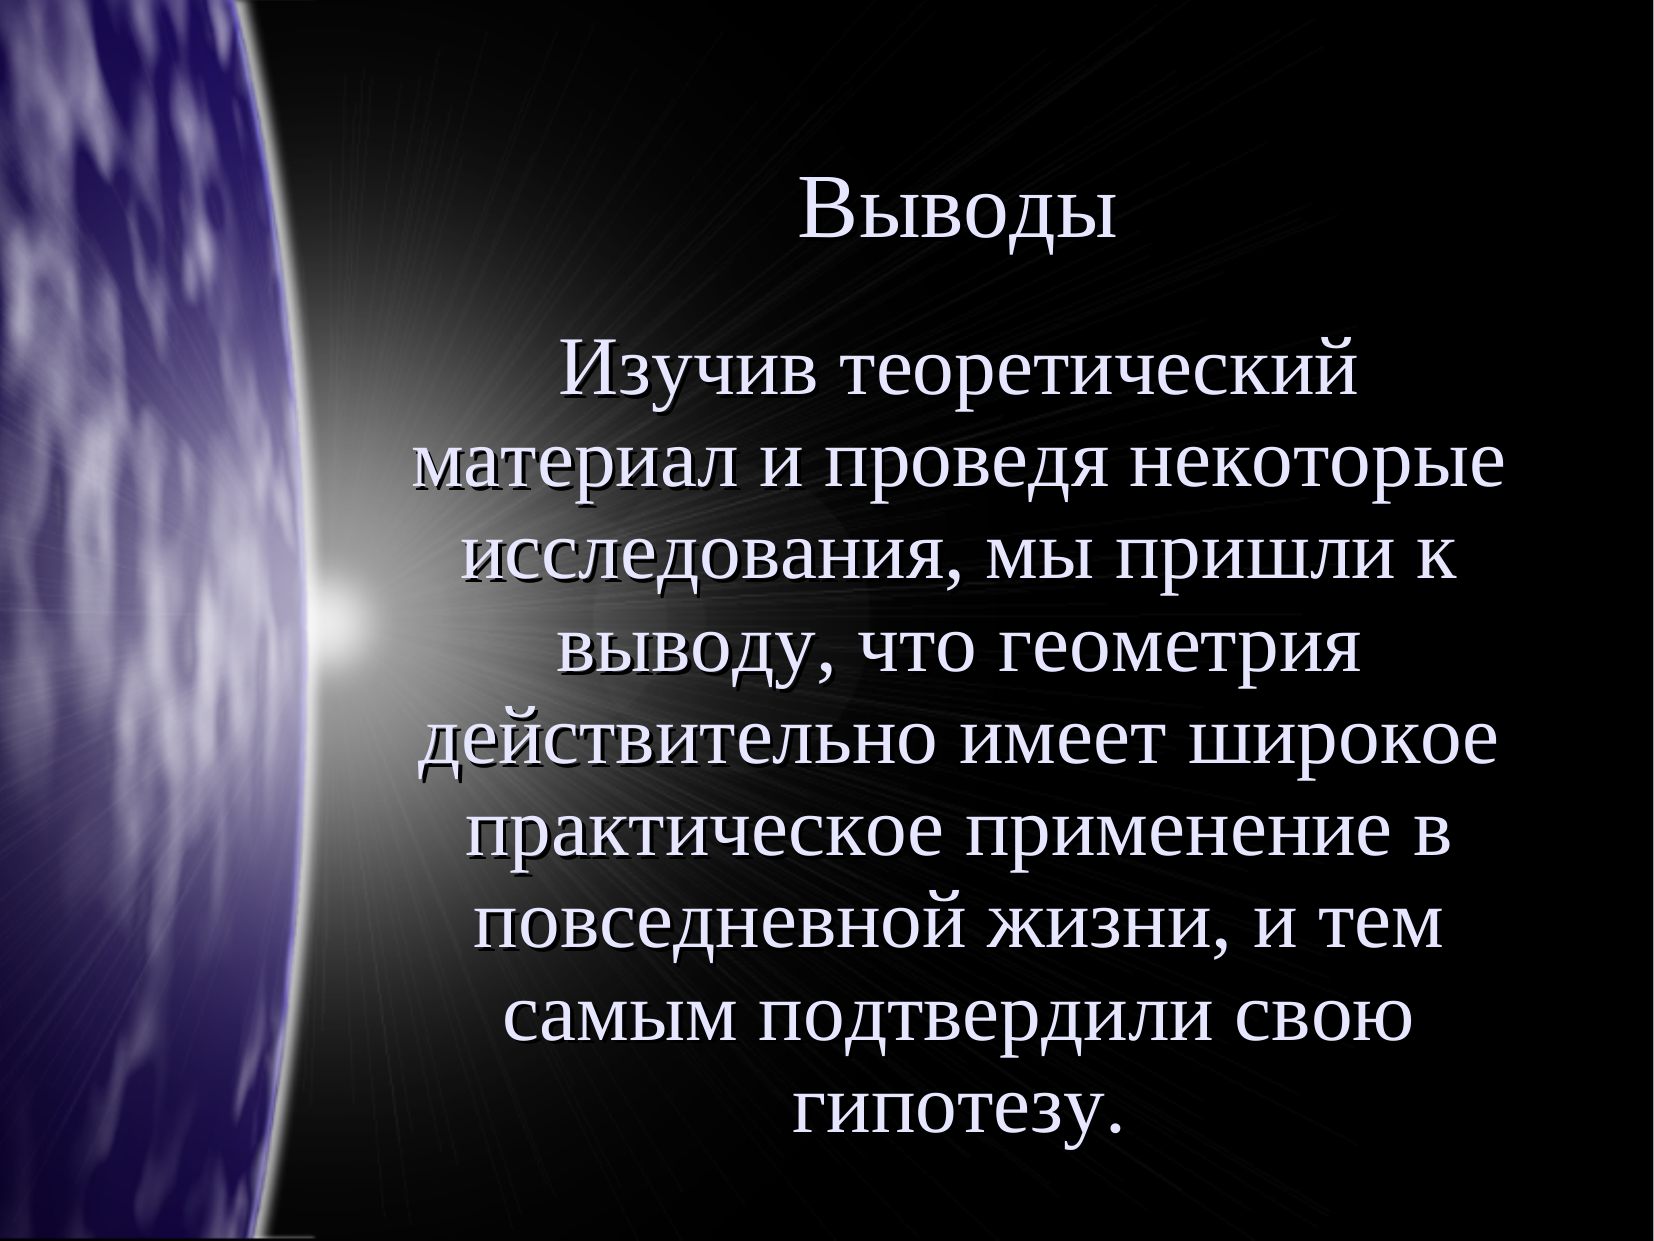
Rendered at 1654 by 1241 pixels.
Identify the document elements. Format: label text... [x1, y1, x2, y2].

title Выводы [621, 102, 1534, 311]
subtitle Изучив теоретический материал и проведя некоторые исследования, мы пришли к выводу, что геометрия действительно имеет широкое практическое применение в повседневной жизни, и тем самым подтвердили свою гипотезу. [385, 320, 1534, 1151]
picture [0, 0, 1654, 1241]
